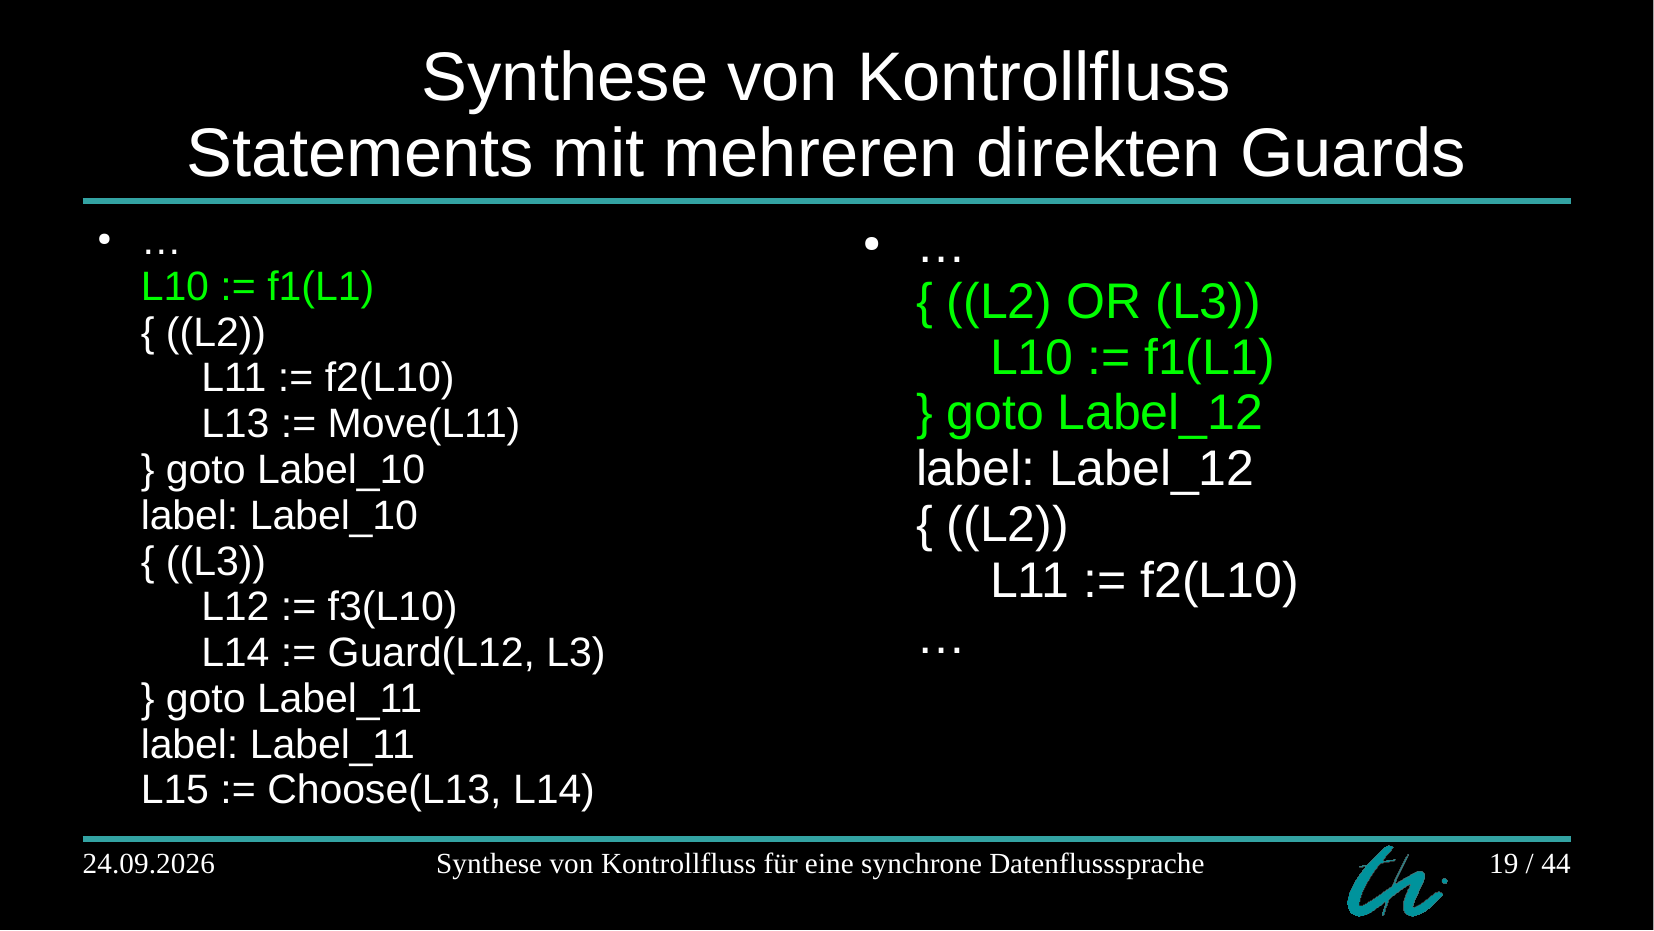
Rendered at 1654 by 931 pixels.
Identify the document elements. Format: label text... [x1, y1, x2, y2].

list … L10 := f1(L1) { ((L2)) L11 := f2(L10) L13 := Move(L11) } goto Label_10 label: Label_10 { ((L3)) L12 := f3(L10) L14 := Guard(L12, L3) } goto Label_11 label: Label_11 L15 := Choose(L13, L14) [82, 217, 809, 815]
title Synthese von Kontrollfluss Statements mit mehreren direkten Guards [82, 37, 1571, 193]
picture [1347, 845, 1448, 917]
list … { ((L2) OR (L3)) L10 := f1(L1) } goto Label_12 label: Label_12 { ((L2)) L11 := f2(L10) … [845, 217, 1572, 815]
